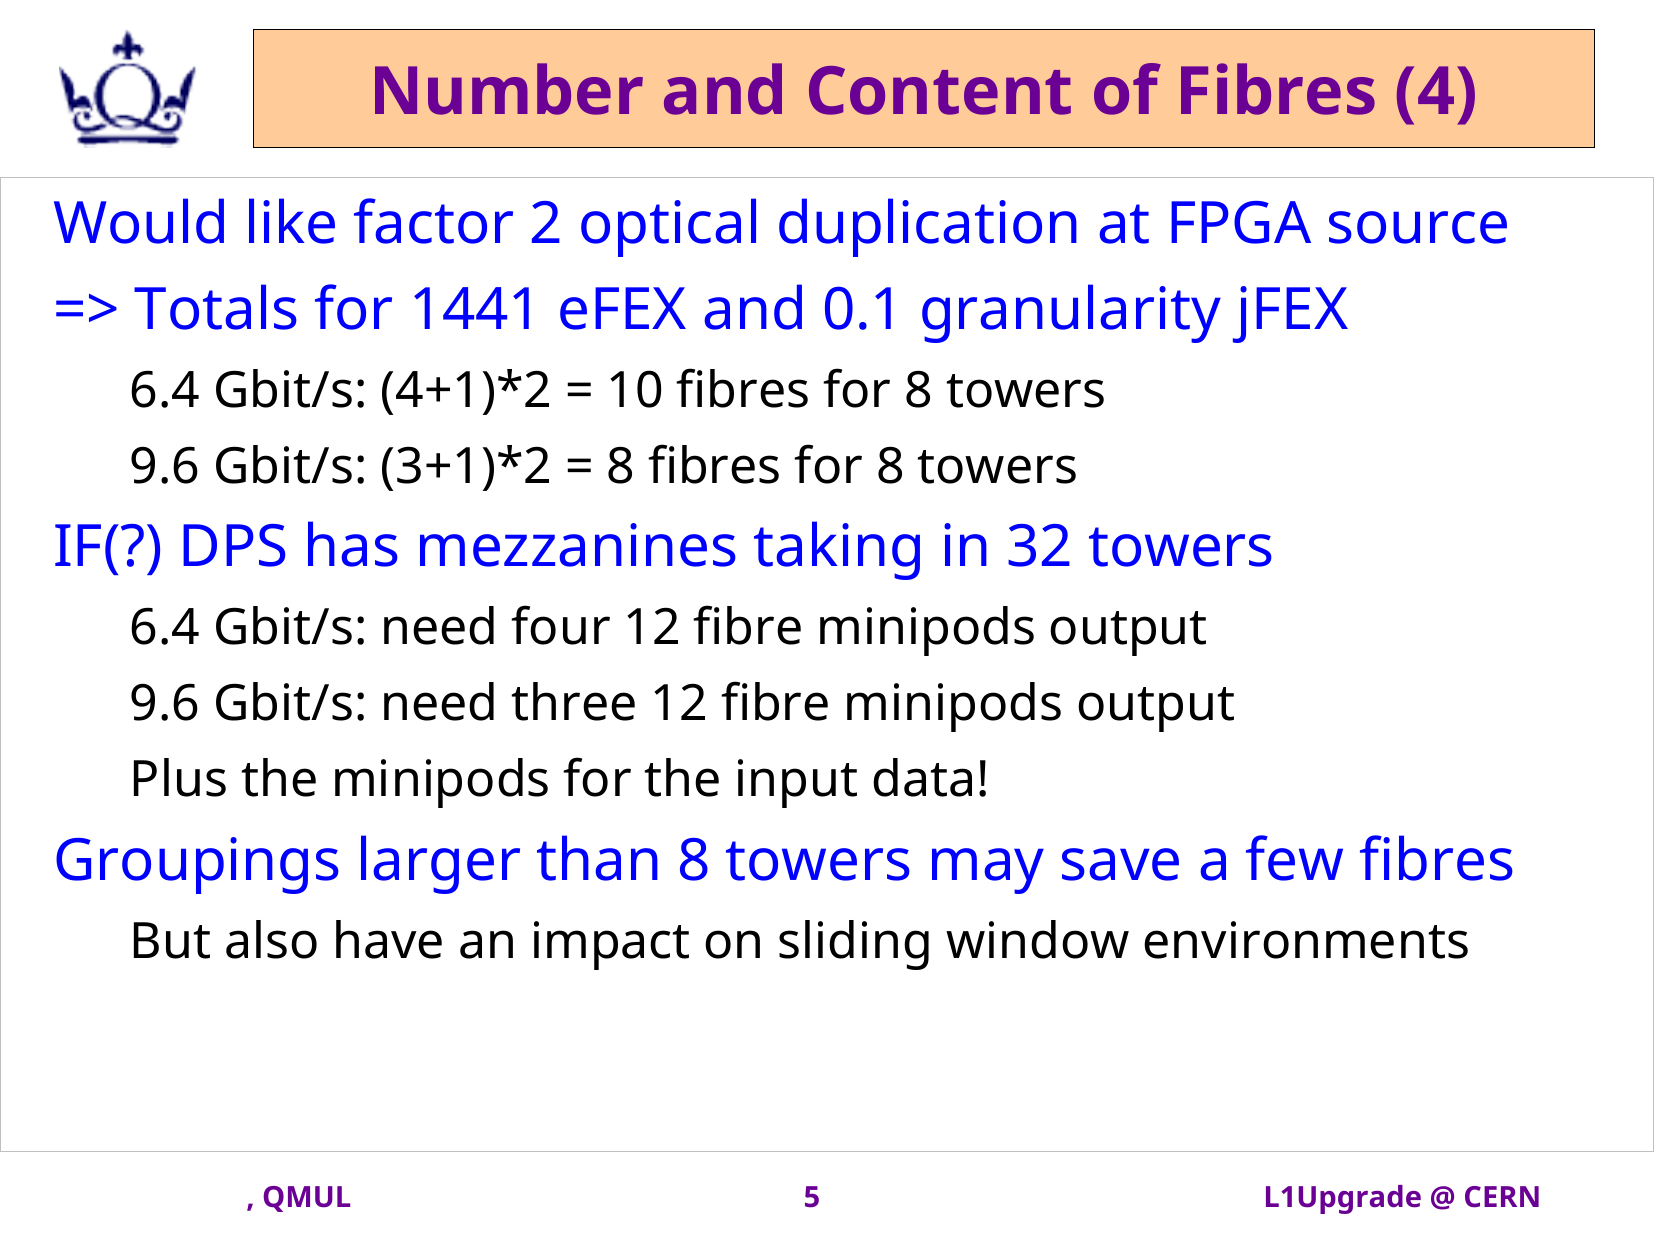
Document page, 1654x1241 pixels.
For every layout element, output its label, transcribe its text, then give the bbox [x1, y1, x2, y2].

list Would like factor 2 optical duplication at FPGA source => Totals for 1441 eFEX and 0.1 granularity jFEX 6.4 Gbit/s: (4+1)*2 = 10 fibres for 8 towers 9.6 Gbit/s: (3+1)*2 = 8 fibres for 8 towers IF(?) DPS has mezzanines taking in 32 towers 6.4 Gbit/s: need four 12 fibre minipods output 9.6 Gbit/s: need three 12 fibre minipods output Plus the minipods for the input data! Groupings larger than 8 towers may save a few fibres But also have an impact on sliding window environments [35, 186, 1629, 1127]
picture [59, 29, 200, 148]
title Number and Content of Fibres (4) [253, 29, 1595, 148]
